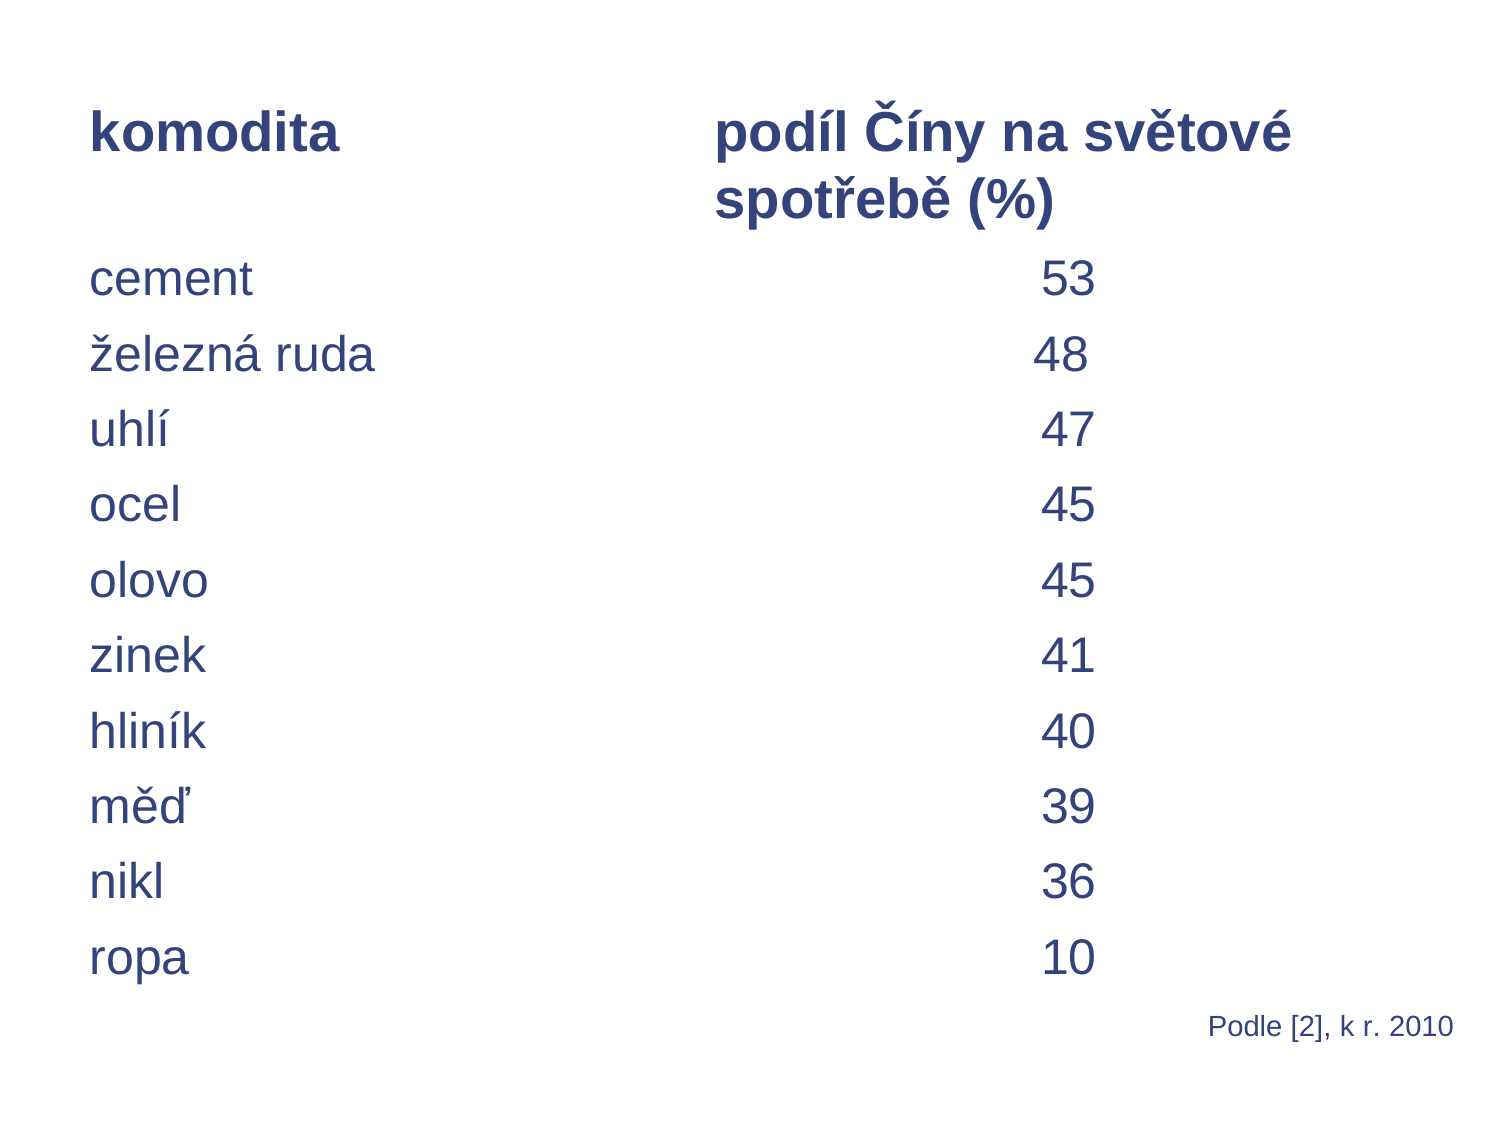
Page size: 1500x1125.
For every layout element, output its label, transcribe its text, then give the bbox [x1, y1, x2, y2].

table_header podíl Číny na světové spotřebě (%) [700, 88, 1438, 238]
table_cell 48 [700, 313, 1438, 389]
text_box Podle [2], k r. 2010 [1162, 999, 1500, 1051]
table_cell uhlí [75, 389, 700, 464]
table_cell 45 [700, 464, 1438, 540]
table_cell nikl [75, 841, 700, 917]
table_cell hliník [75, 690, 700, 766]
table_cell 40 [700, 690, 1438, 766]
table_cell 45 [700, 540, 1438, 615]
table_cell olovo [75, 540, 700, 615]
table_cell měď [75, 766, 700, 841]
table_cell ocel [75, 464, 700, 540]
table_cell 36 [700, 841, 1438, 917]
table_cell 10 [700, 917, 1438, 992]
table_cell 41 [700, 615, 1438, 690]
table_cell 53 [700, 238, 1438, 313]
table_cell železná ruda [75, 313, 700, 389]
table_cell zinek [75, 615, 700, 690]
table_cell ropa [75, 917, 700, 992]
table_cell 47 [700, 389, 1438, 464]
table_cell cement [75, 238, 700, 313]
table_cell 39 [700, 766, 1438, 841]
table_header komodita [75, 88, 700, 238]
